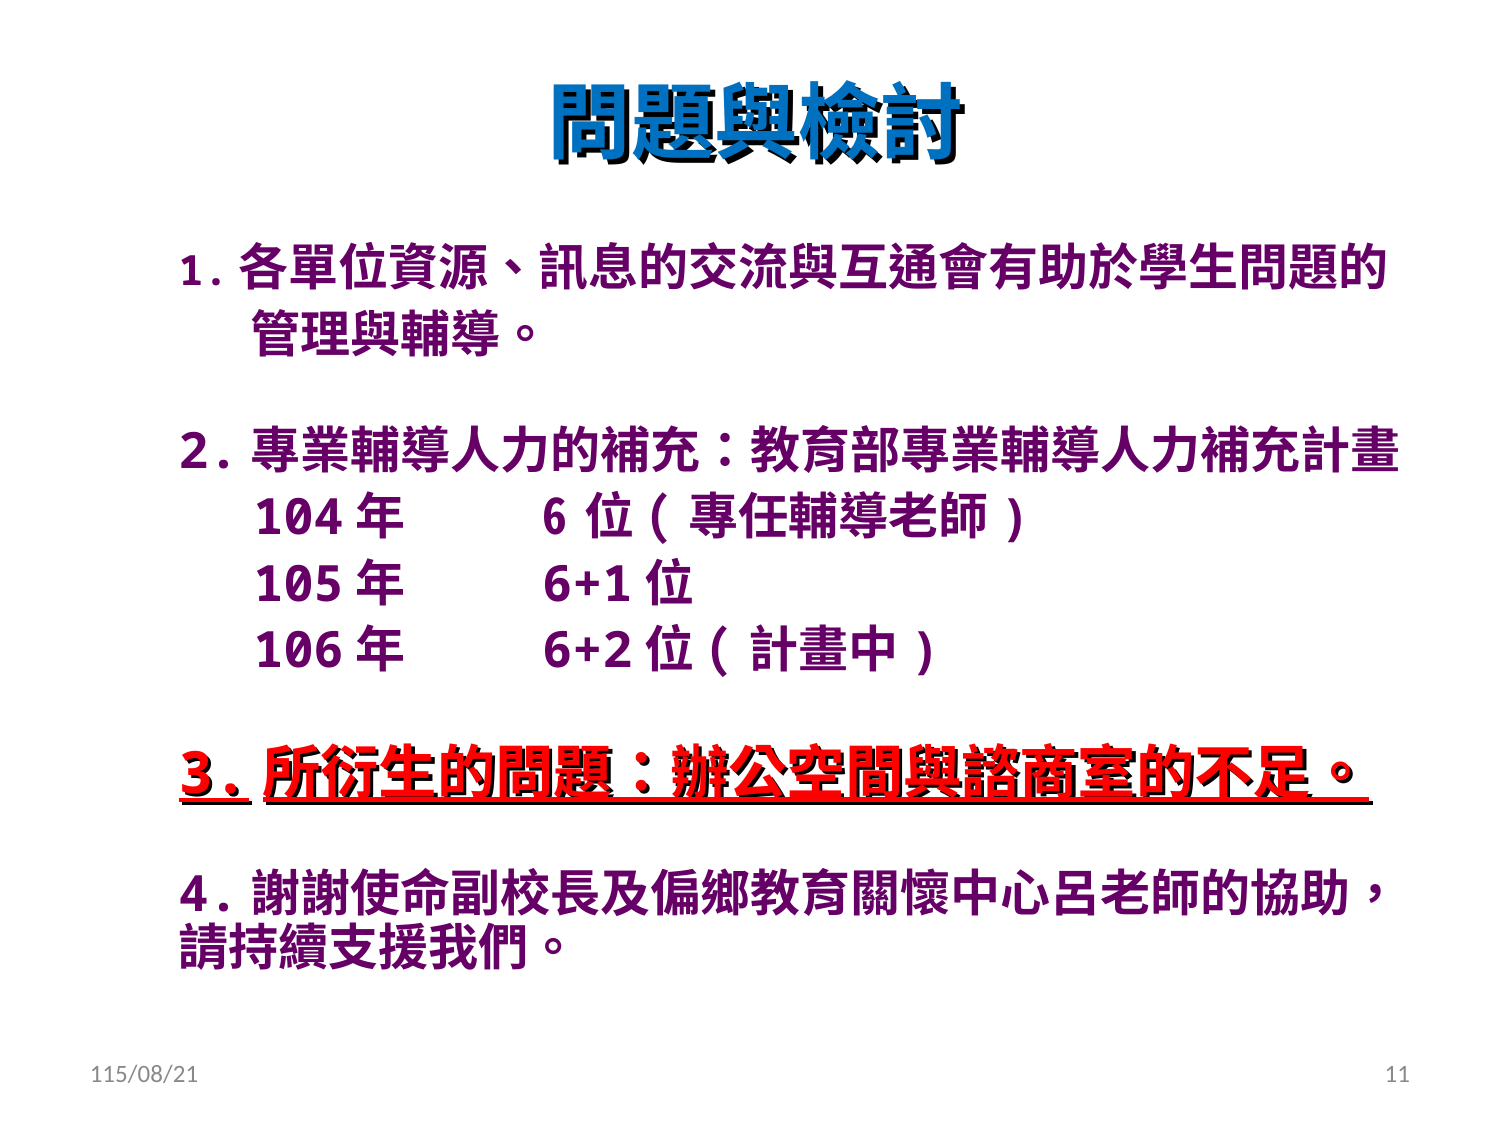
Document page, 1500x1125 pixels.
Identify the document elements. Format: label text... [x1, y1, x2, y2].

text_box <編號> [1074, 1042, 1426, 1103]
text_box 106/07/17 [74, 1042, 426, 1103]
title 問題與檢討 [88, 66, 1424, 172]
list 1.各單位資源、訊息的交流與互通會有助於學生問題的 管理與輔導。 2.專業輔導人力的補充：教育部專業輔導人力補充計畫 104年 6位(專任輔導老師) 105年 6+1位 106年 6+2位(計畫中) 3.所衍生的問題：辦公空間與諮商室的不足。 4.謝謝使命副校長及偏鄉教育關懷中心呂老師的協助，請持續支援我們。 [88, 172, 1424, 1083]
